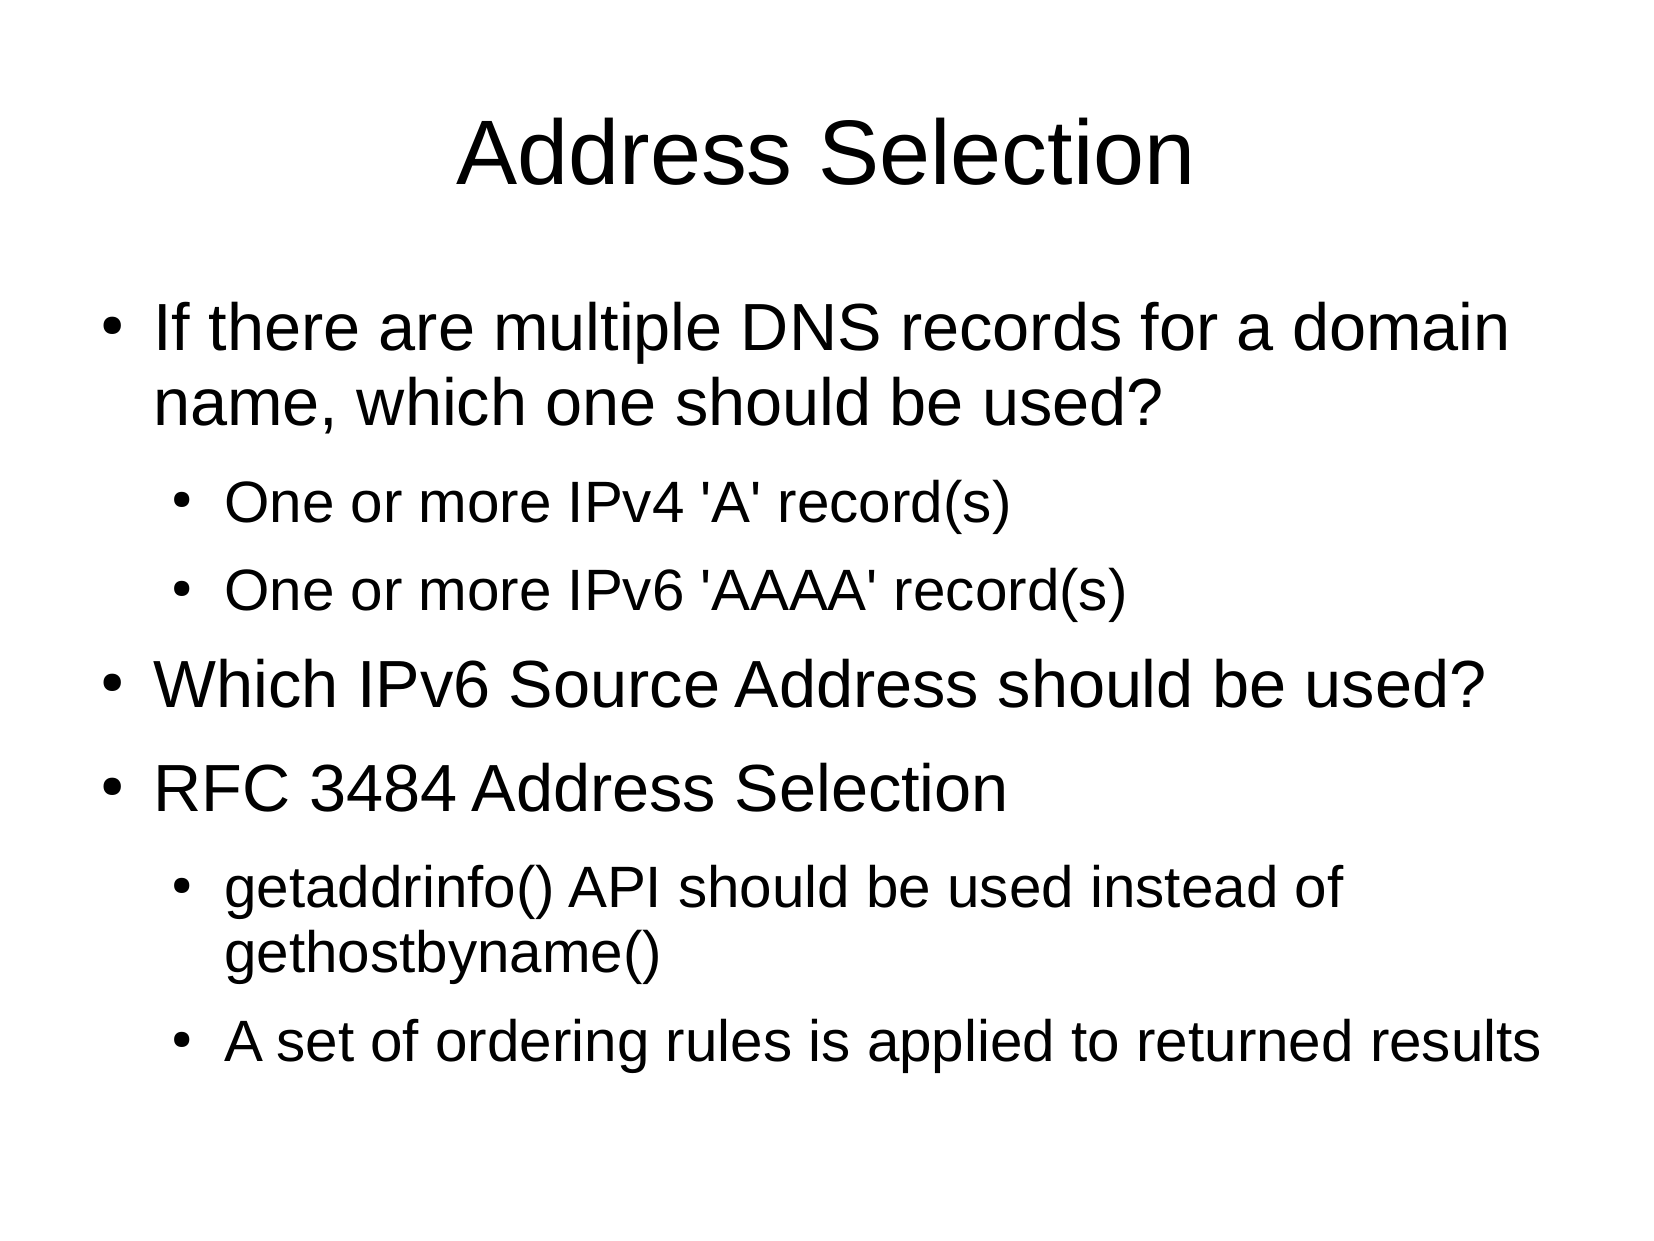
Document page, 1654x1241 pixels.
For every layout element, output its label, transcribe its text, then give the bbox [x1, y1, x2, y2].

list If there are multiple DNS records for a domain name, which one should be used? One or more IPv4 'A' record(s) One or more IPv6 'AAAA' record(s) Which IPv6 Source Address should be used? RFC 3484 Address Selection getaddrinfo() API should be used instead of gethostbyname() A set of ordering rules is applied to returned results [82, 290, 1571, 1094]
title Address Selection [82, 56, 1571, 250]
